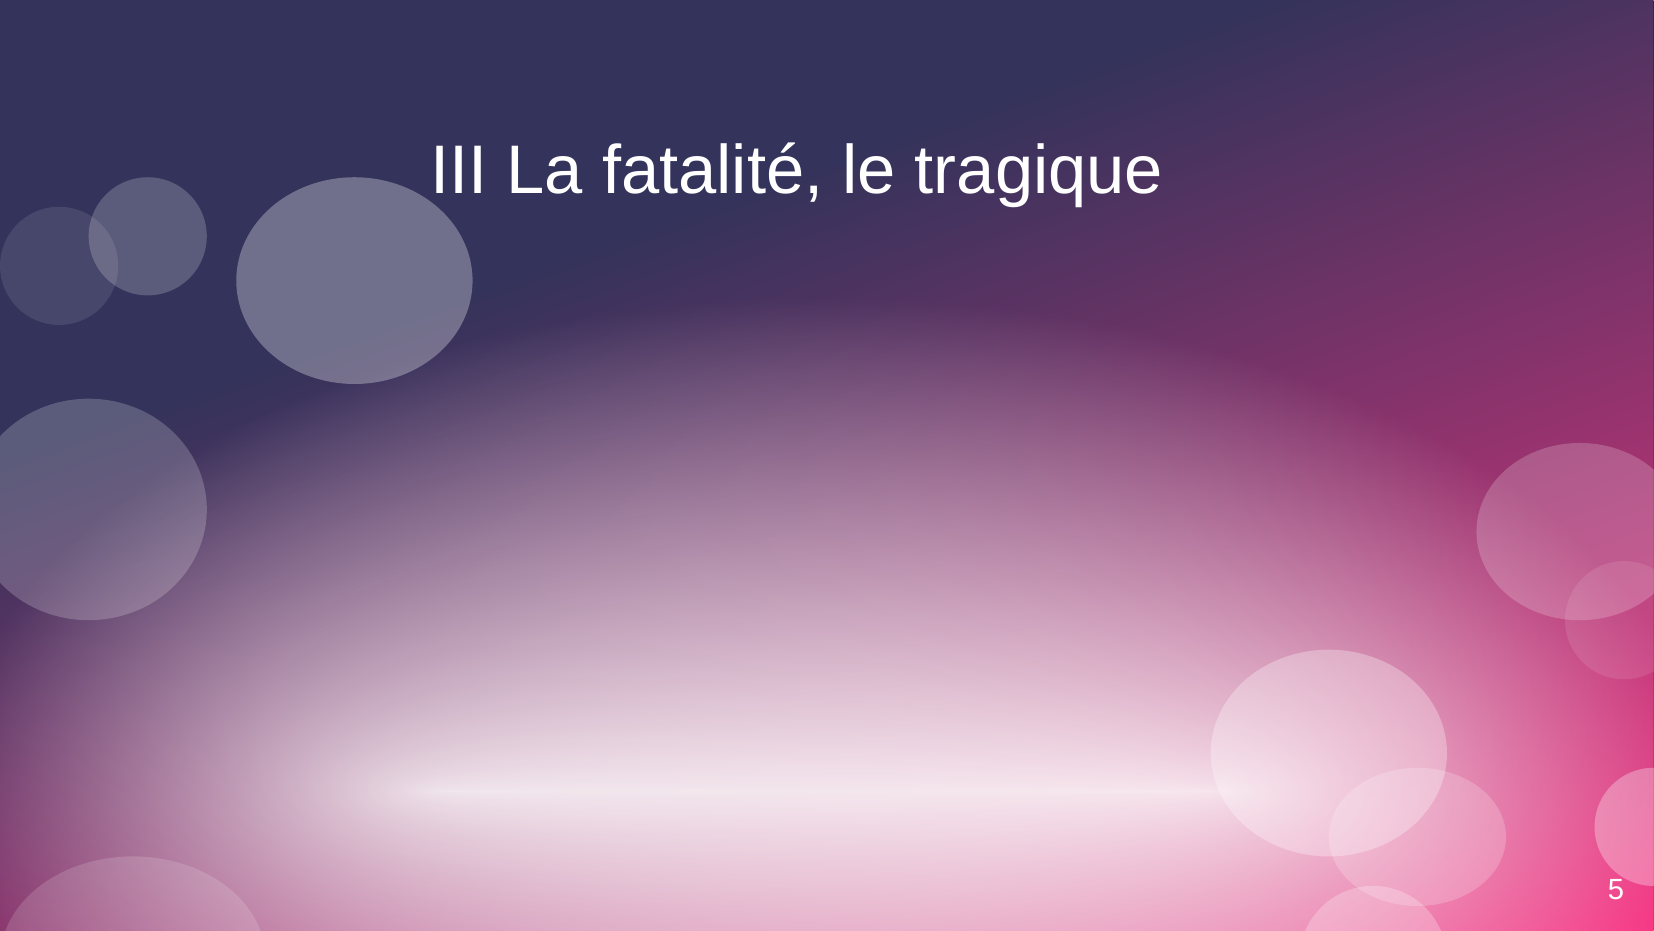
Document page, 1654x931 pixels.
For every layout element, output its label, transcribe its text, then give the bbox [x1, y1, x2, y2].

title III La fatalité, le tragique [59, 88, 1536, 251]
list [88, 236, 1565, 857]
